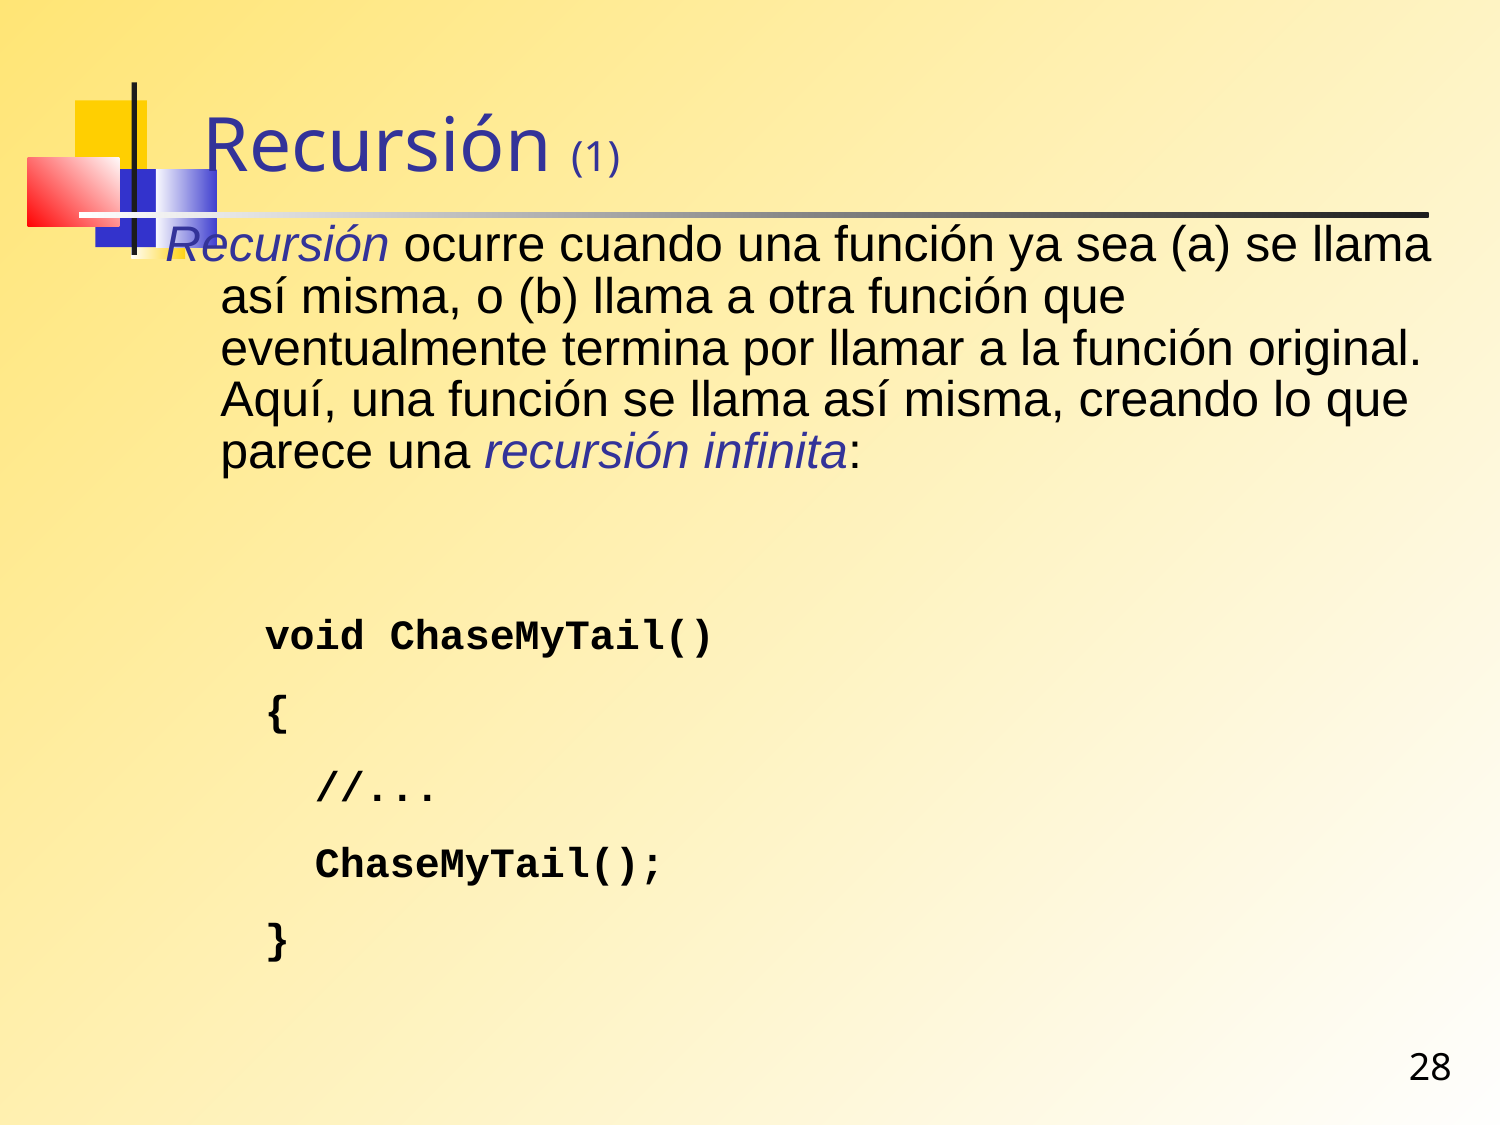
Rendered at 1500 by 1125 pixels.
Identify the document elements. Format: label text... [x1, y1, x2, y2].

title Recursión (1) [187, 37, 1466, 201]
list Recursión ocurre cuando una función ya sea (a) se llama así misma, o (b) llama a otra función que eventualmente termina por llamar a la función original. Aquí, una función se llama así misma, creando lo que parece una recursión infinita: [150, 212, 1475, 976]
